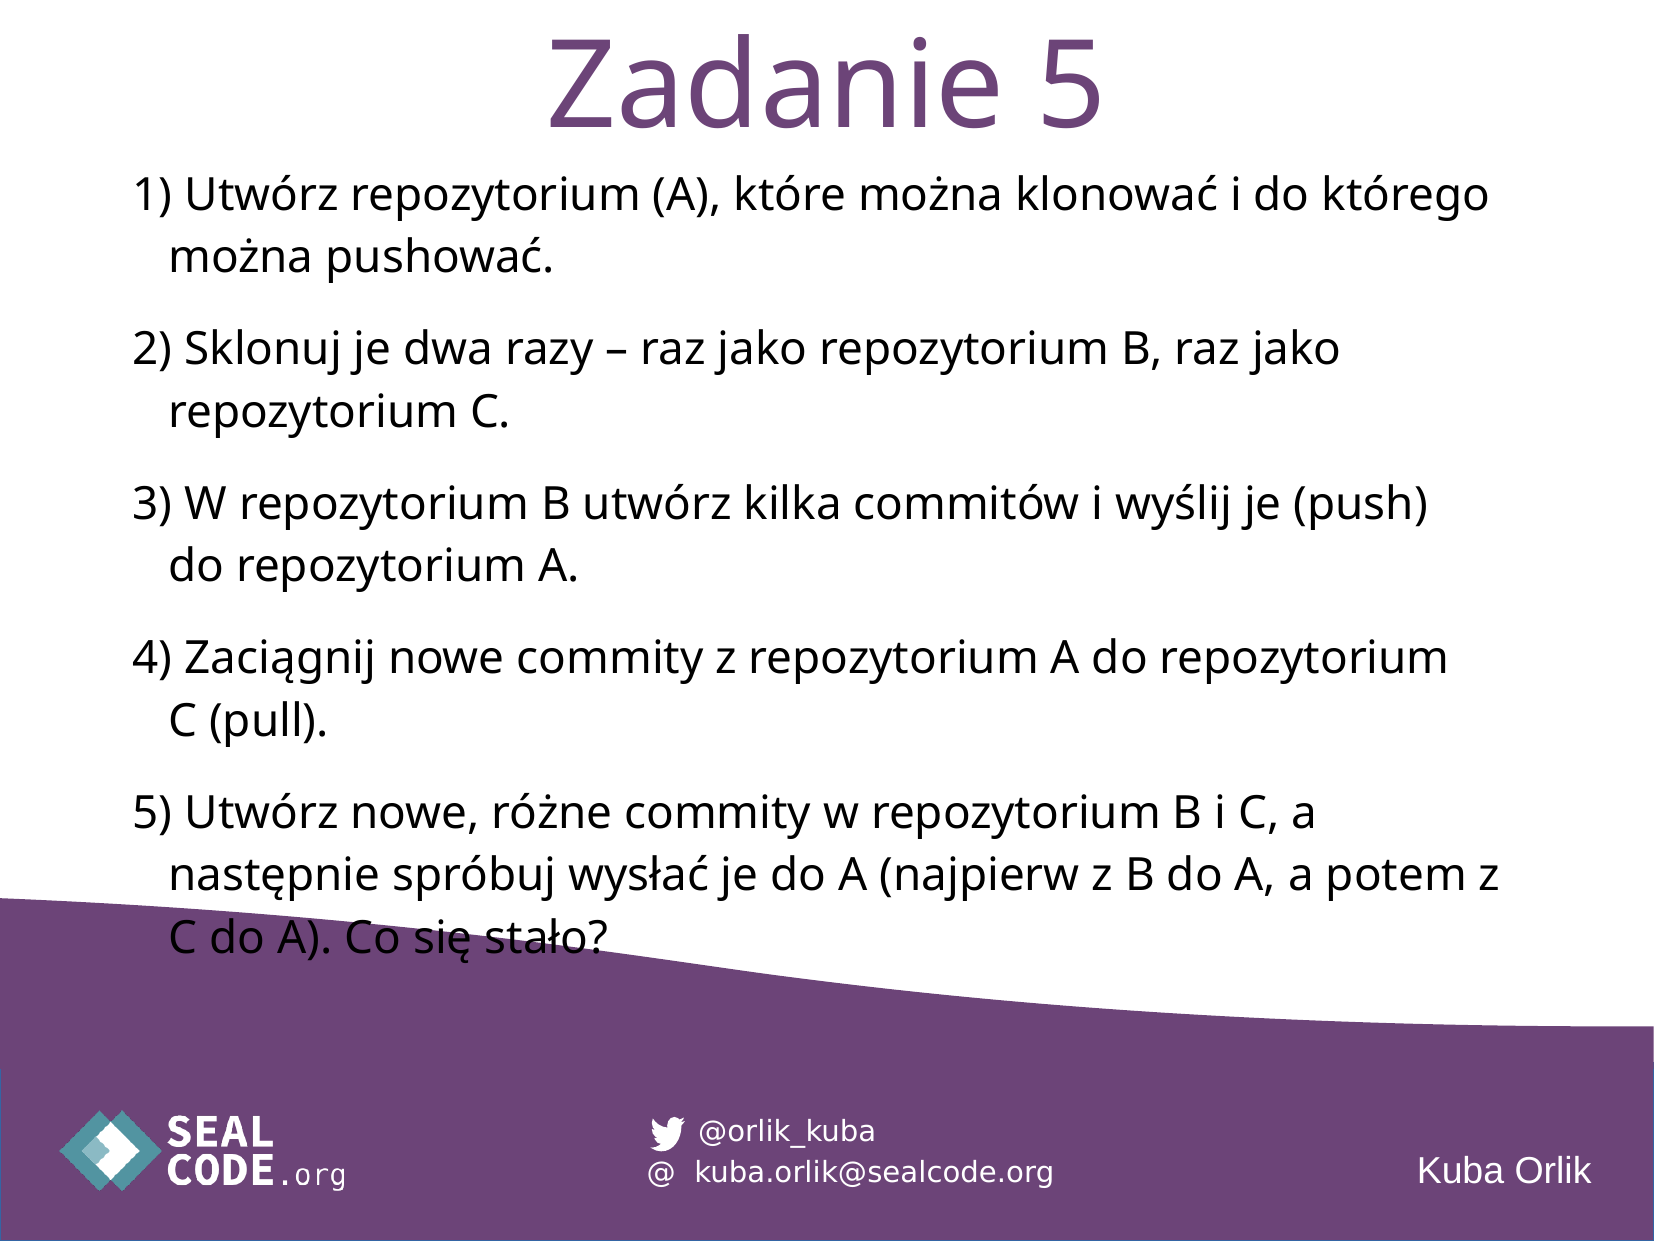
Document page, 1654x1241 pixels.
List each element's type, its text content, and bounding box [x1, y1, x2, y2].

text_box Utwórz repozytorium (A), które można klonować i do którego można pushować. Sklonuj je dwa razy – raz jako repozytorium B, raz jako repozytorium C. W repozytorium B utwórz kilka commitów i wyślij je (push) do repozytorium A. Zaciągnij nowe commity z repozytorium A do repozytorium C (pull). Utwórz nowe, różne commity w repozytorium B i C, a następnie spróbuj wysłać je do A (najpierw z B do A, a potem z C do A). Co się stało? [118, 153, 1524, 892]
picture [59, 1110, 344, 1191]
title Zadanie 5 [82, 0, 1571, 184]
